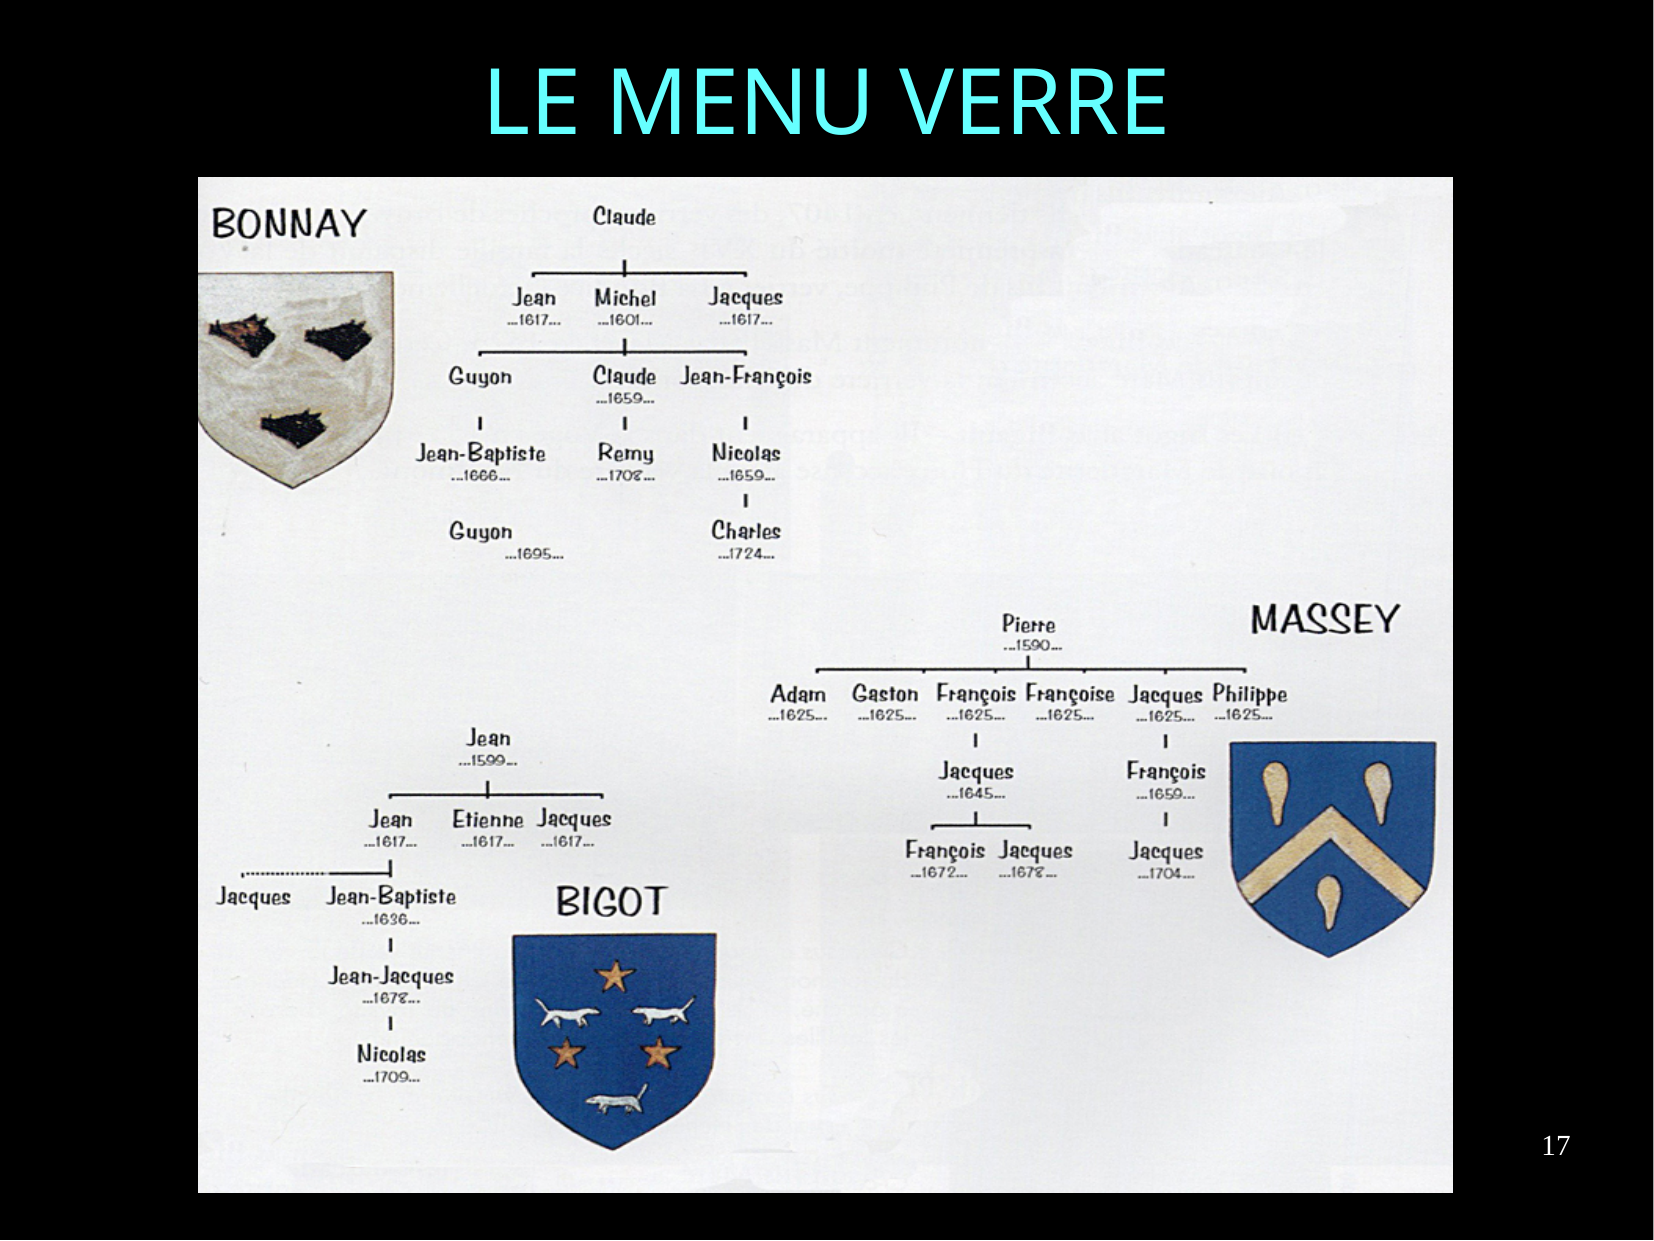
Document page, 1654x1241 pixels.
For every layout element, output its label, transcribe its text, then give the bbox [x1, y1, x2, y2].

picture [198, 177, 1453, 1193]
title LE MENU VERRE [82, 23, 1571, 175]
